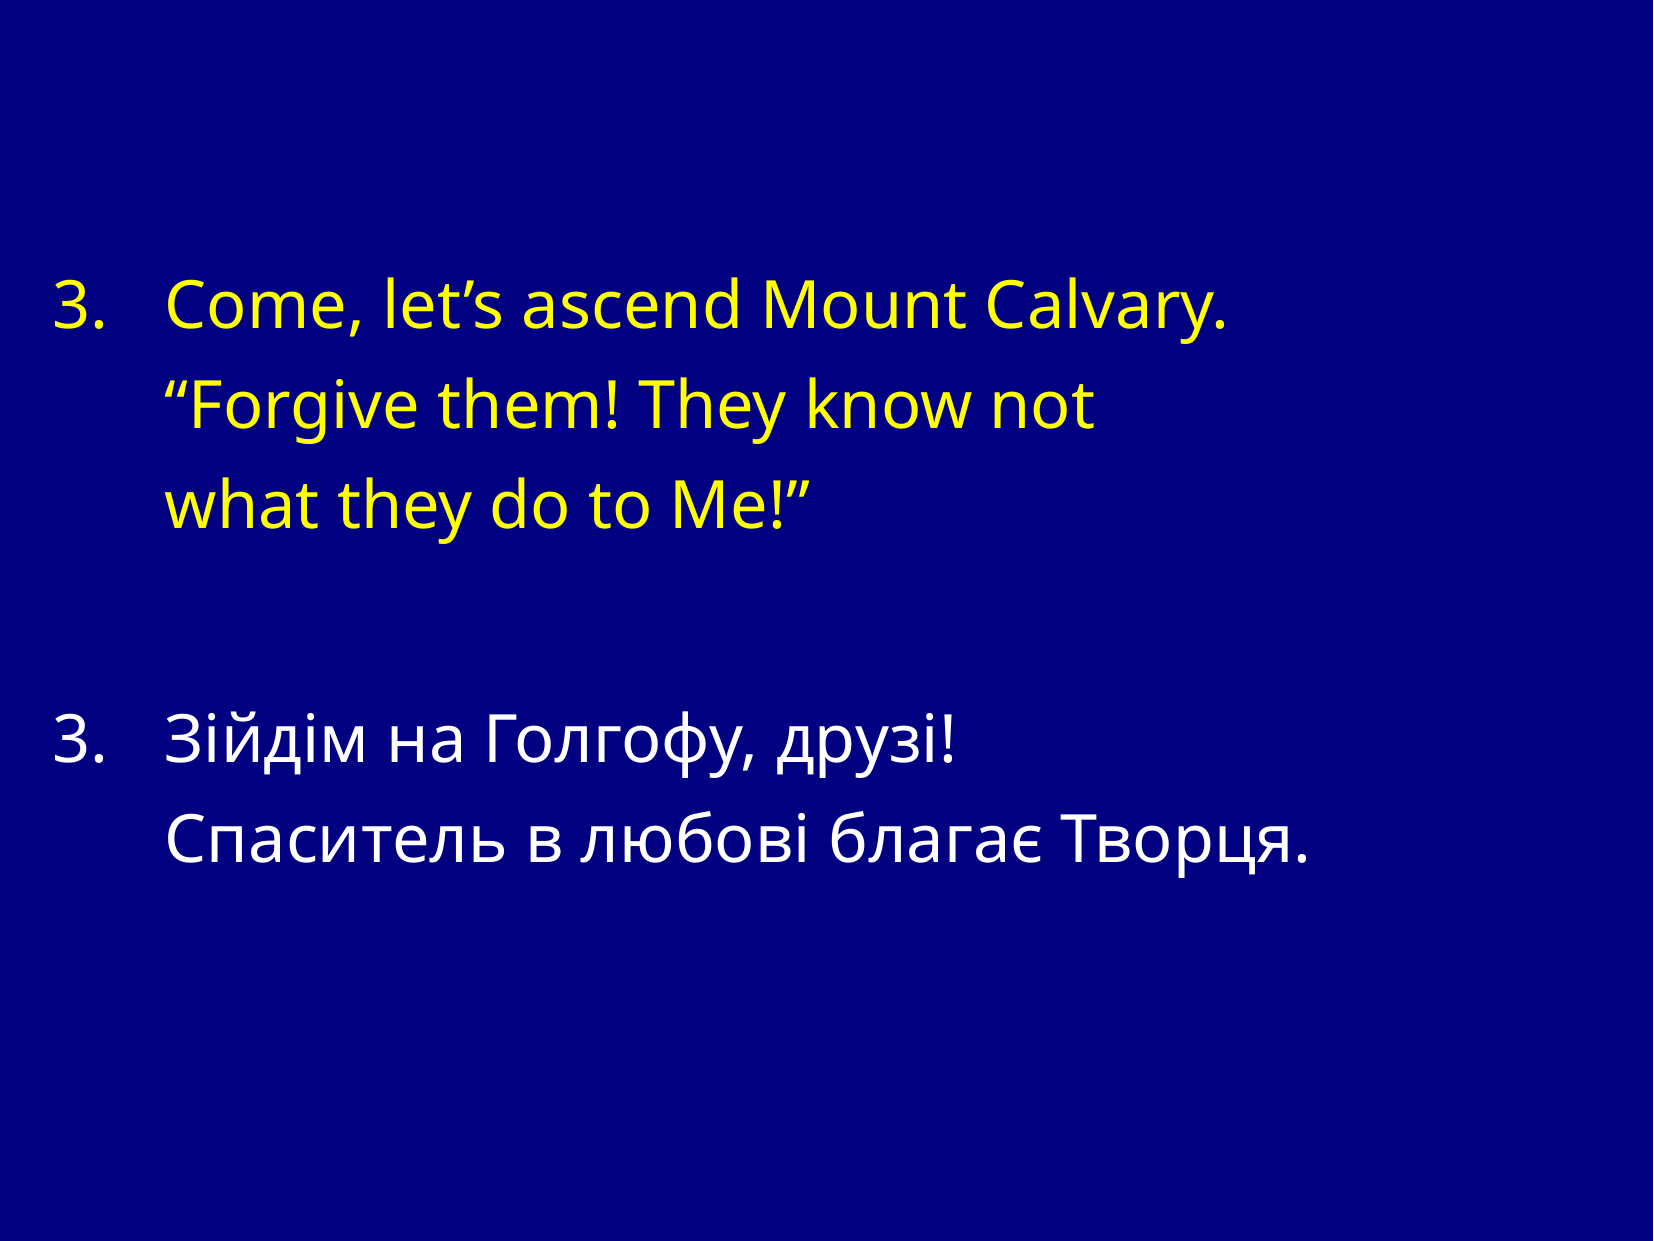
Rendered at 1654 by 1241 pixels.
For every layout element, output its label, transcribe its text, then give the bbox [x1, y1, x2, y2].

text_box 3. Зійдім на Голгофу, друзі! Спаситель в любові благає Творця. [37, 675, 1651, 1163]
text_box 3. Come, let’s ascend Mount Calvary. “Forgive them! They know not what they do to Me!” [37, 150, 1576, 638]
